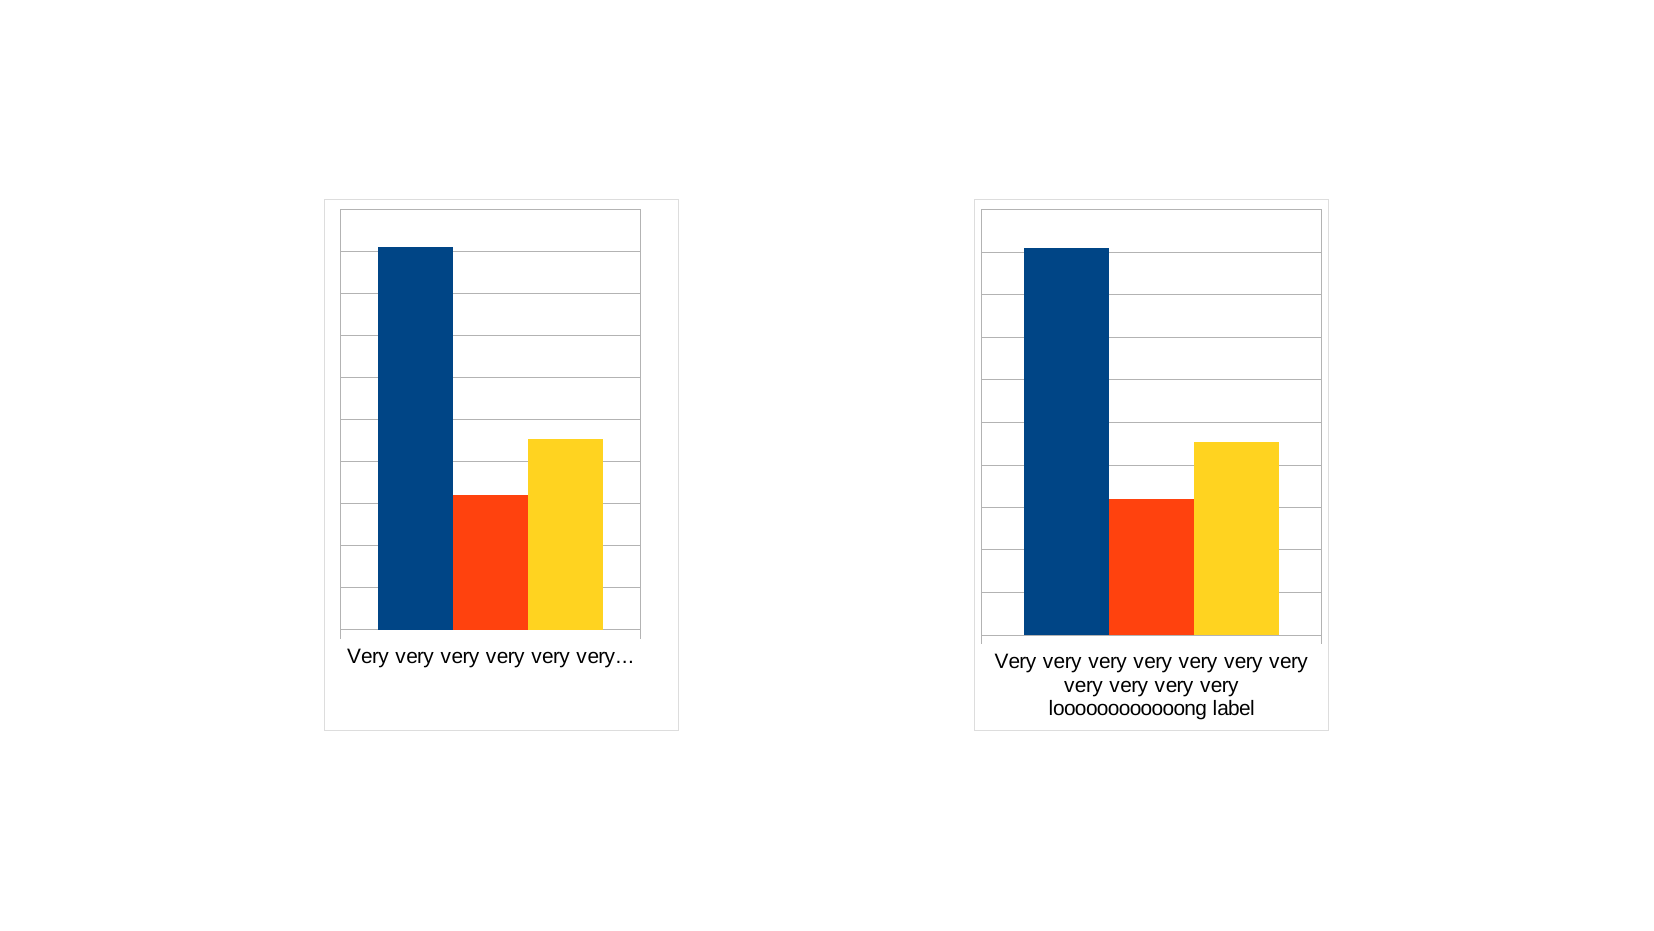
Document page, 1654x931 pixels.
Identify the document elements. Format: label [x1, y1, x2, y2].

chart [974, 199, 1329, 731]
chart [324, 199, 679, 731]
